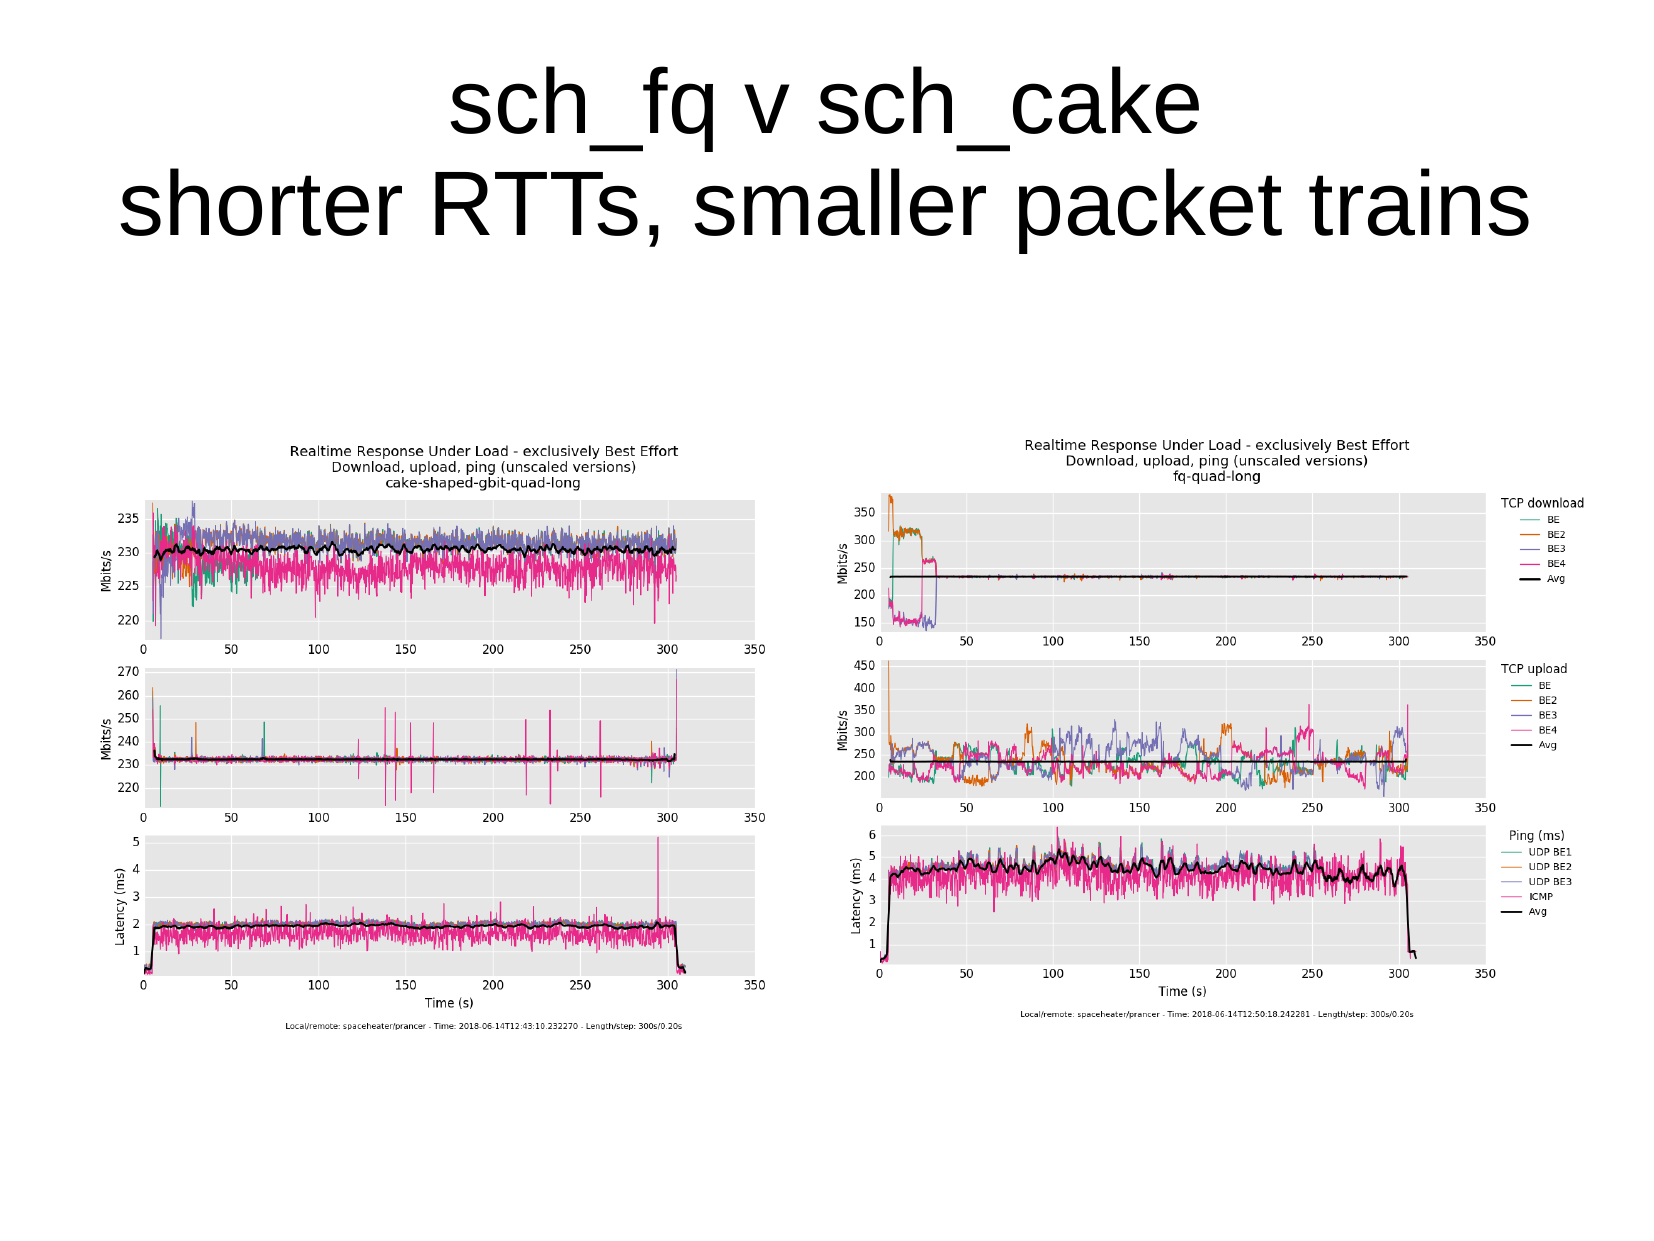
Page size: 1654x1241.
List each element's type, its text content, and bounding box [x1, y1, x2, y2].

picture [30, 434, 1654, 1036]
title sch_fq v sch_cake shorter RTTs, smaller packet trains [82, 49, 1571, 257]
